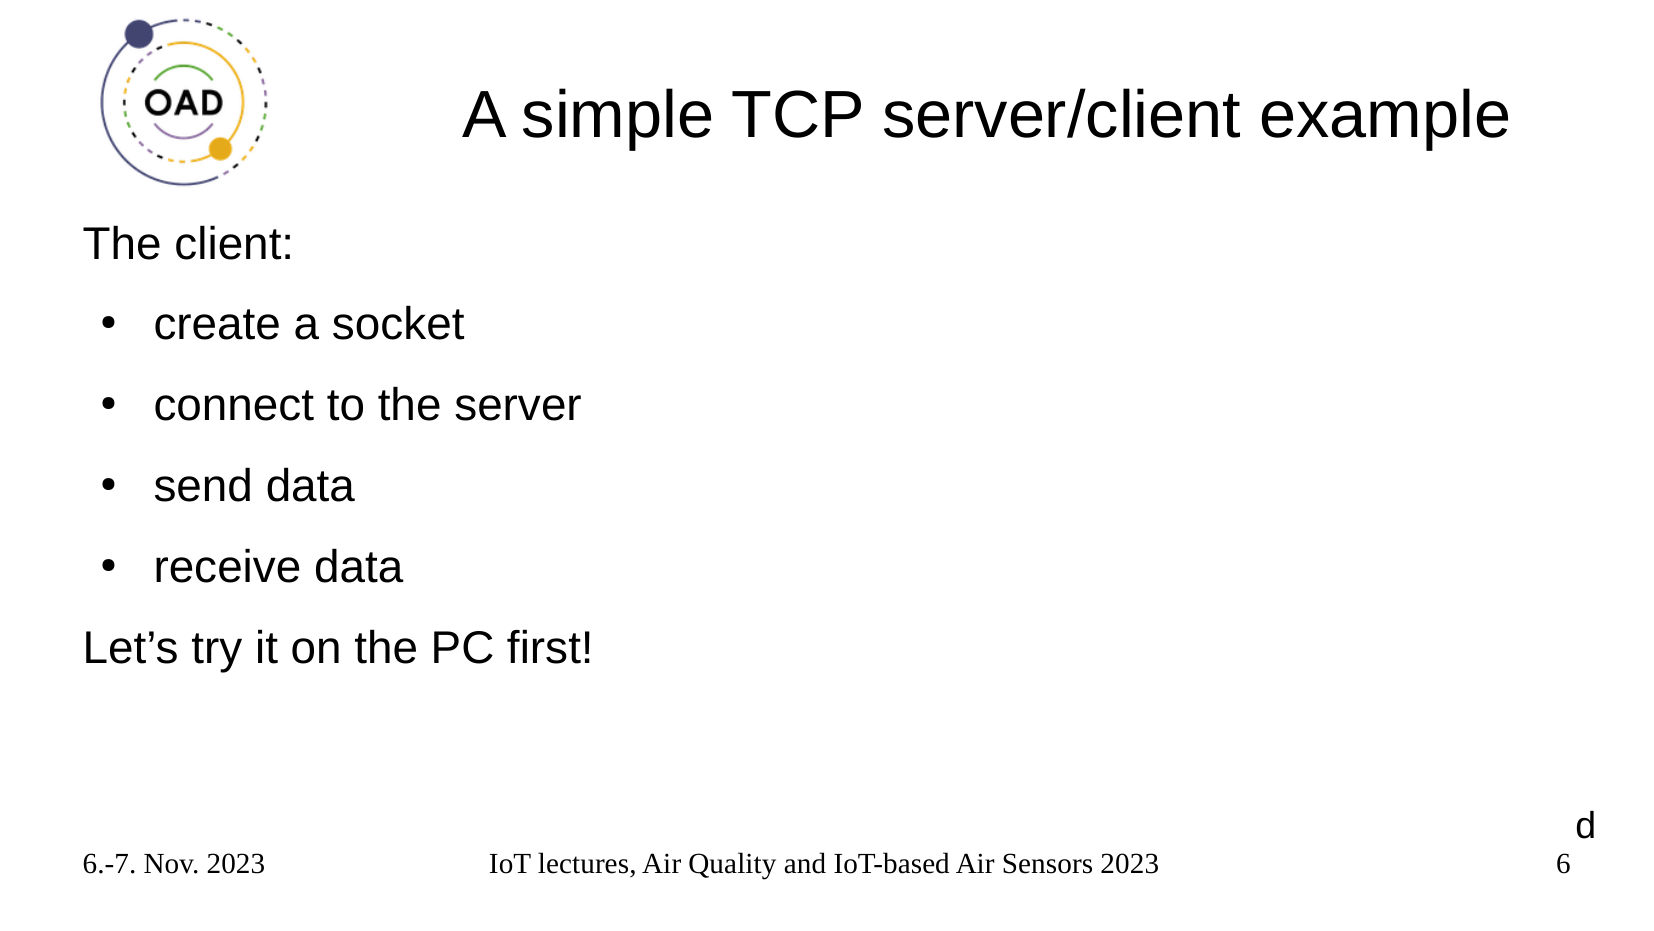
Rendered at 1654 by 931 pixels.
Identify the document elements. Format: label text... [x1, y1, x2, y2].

title A simple TCP server/client example [403, 37, 1571, 193]
list The client: create a socket connect to the server send data receive data Let’s try it on the PC first! [82, 217, 1571, 758]
text_box d [1560, 797, 1612, 855]
picture [59, 4, 303, 207]
